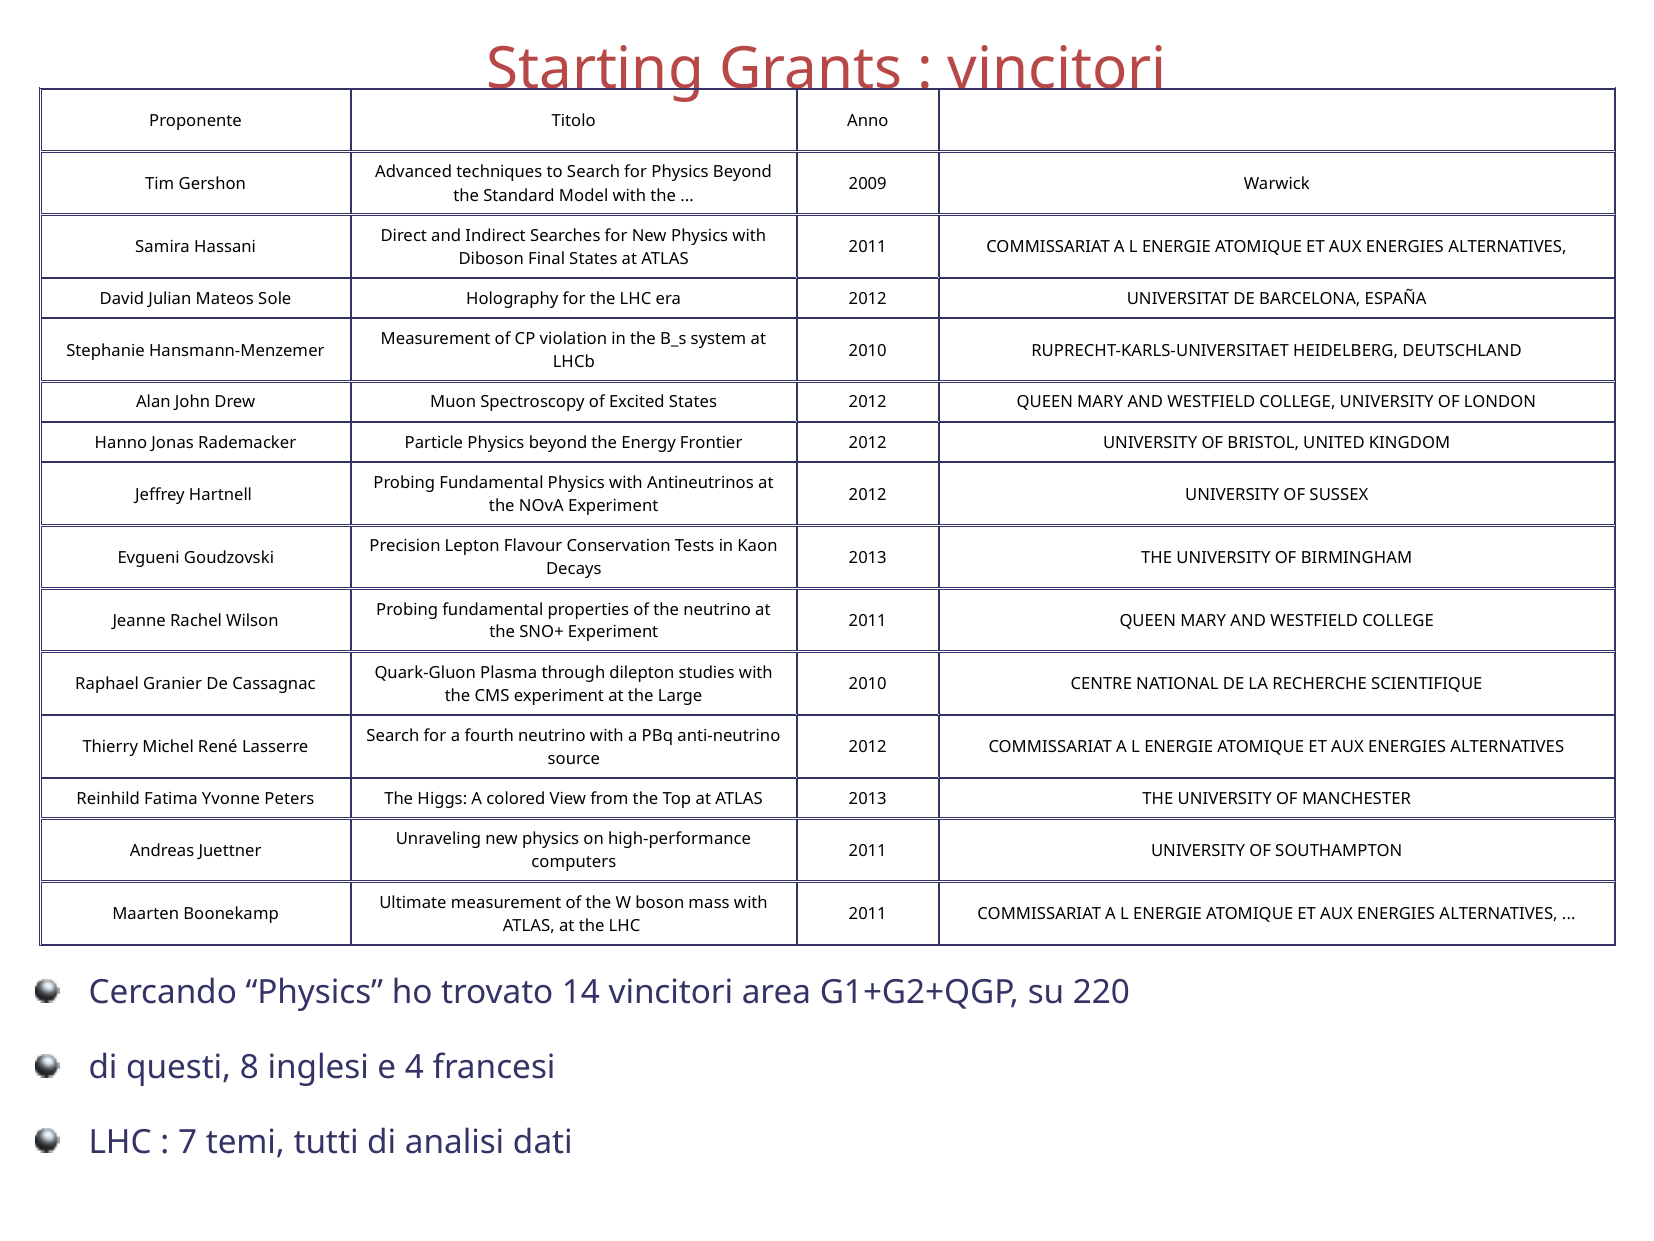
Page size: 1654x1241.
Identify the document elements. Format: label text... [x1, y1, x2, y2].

table_cell QUEEN MARY AND WESTFIELD COLLEGE, UNIVERSITY OF LONDON [940, 383, 1614, 421]
table_cell UNIVERSITY OF BRISTOL, UNITED KINGDOM [940, 423, 1614, 461]
title Starting Grants : vincitori [82, 21, 1571, 88]
table_cell COMMISSARIAT A L ENERGIE ATOMIQUE ET AUX ENERGIES ALTERNATIVES, ... [940, 883, 1614, 944]
table_cell Stephanie Hansmann-Menzemer [42, 319, 350, 380]
table_header Anno [798, 90, 938, 150]
table_cell Holography for the LHC era [352, 279, 796, 317]
table_cell 2013 [798, 527, 938, 587]
table_cell Andreas Juettner [42, 820, 350, 880]
table_header Proponente [42, 90, 350, 150]
table_cell Thierry Michel René Lasserre [42, 716, 350, 777]
table_cell Muon Spectroscopy of Excited States [352, 383, 797, 422]
table_cell THE UNIVERSITY OF BIRMINGHAM [940, 527, 1614, 587]
table_cell Alan John Drew [42, 383, 350, 421]
table_header [940, 90, 1614, 150]
table_cell Precision Lepton Flavour Conservation Tests in Kaon Decays [352, 527, 796, 587]
table_cell 2011 [798, 883, 938, 944]
table_cell 2012 [798, 463, 938, 524]
table_cell Direct and Indirect Searches for New Physics with Diboson Final States at ATLAS [352, 216, 796, 277]
table_cell Evgueni Goudzovski [42, 527, 350, 587]
table_cell Probing fundamental properties of the neutrino at the SNO+ Experiment [352, 590, 796, 650]
table_header Titolo [352, 90, 796, 150]
table_cell Tim Gershon [42, 153, 350, 213]
table_cell Raphael Granier De Cassagnac [42, 653, 350, 714]
table_cell Measurement of CP violation in the B_s system at LHCb [352, 319, 796, 380]
table_cell QUEEN MARY AND WESTFIELD COLLEGE [940, 590, 1614, 650]
table_cell Reinhild Fatima Yvonne Peters [42, 779, 350, 817]
table_cell The Higgs: A colored View from the Top at ATLAS [352, 779, 796, 817]
table_cell Warwick [940, 153, 1614, 213]
table_cell Quark-Gluon Plasma through dilepton studies with the CMS experiment at the Large [352, 653, 796, 714]
table_cell Hanno Jonas Rademacker [42, 423, 350, 461]
table_cell Jeanne Rachel Wilson [42, 590, 350, 650]
table_cell David Julian Mateos Sole [42, 279, 350, 317]
table_cell 2012 [798, 383, 939, 422]
table_cell 2011 [798, 216, 938, 277]
table_cell Samira Hassani [42, 216, 350, 277]
table_cell Ultimate measurement of the W boson mass with ATLAS, at the LHC [352, 883, 796, 944]
table_cell 2012 [798, 716, 939, 778]
table_cell COMMISSARIAT A L ENERGIE ATOMIQUE ET AUX ENERGIES ALTERNATIVES, [940, 216, 1614, 277]
list Cercando “Physics” ho trovato 14 vincitori area G1+G2+QGP, su 220 di questi, 8 inglesi e 4 francesi LHC : 7 temi, tutti di analisi dati [17, 968, 1642, 1182]
table_cell Probing Fundamental Physics with Antineutrinos at the NOvA Experiment [352, 463, 796, 524]
table_cell THE UNIVERSITY OF MANCHESTER [940, 779, 1614, 817]
table_cell UNIVERSITY OF SOUTHAMPTON [940, 820, 1614, 880]
table_cell 2011 [798, 820, 938, 880]
table_cell UNIVERSITY OF SUSSEX [940, 463, 1614, 524]
table_cell 2010 [798, 319, 938, 380]
table_cell COMMISSARIAT A L ENERGIE ATOMIQUE ET AUX ENERGIES ALTERNATIVES [940, 716, 1614, 777]
table_cell 2010 [798, 653, 938, 714]
table_cell 2009 [798, 153, 938, 213]
table_cell RUPRECHT-KARLS-UNIVERSITAET HEIDELBERG, DEUTSCHLAND [940, 319, 1614, 380]
table_cell CENTRE NATIONAL DE LA RECHERCHE SCIENTIFIQUE [940, 653, 1614, 714]
table_cell 2012 [798, 279, 938, 317]
table_cell 2011 [798, 590, 938, 650]
table_cell Maarten Boonekamp [42, 883, 350, 944]
table_cell Search for a fourth neutrino with a PBq anti-neutrino source [352, 716, 797, 778]
table_cell Particle Physics beyond the Energy Frontier [352, 423, 796, 461]
table_cell Unraveling new physics on high-performance computers [352, 820, 796, 880]
table_cell UNIVERSITAT DE BARCELONA, ESPAÑA [940, 279, 1614, 317]
table_cell 2012 [798, 423, 938, 461]
table_cell 2013 [798, 779, 938, 817]
table_cell Advanced techniques to Search for Physics Beyond the Standard Model with the ... [352, 153, 796, 213]
table_cell Jeffrey Hartnell [42, 463, 350, 524]
